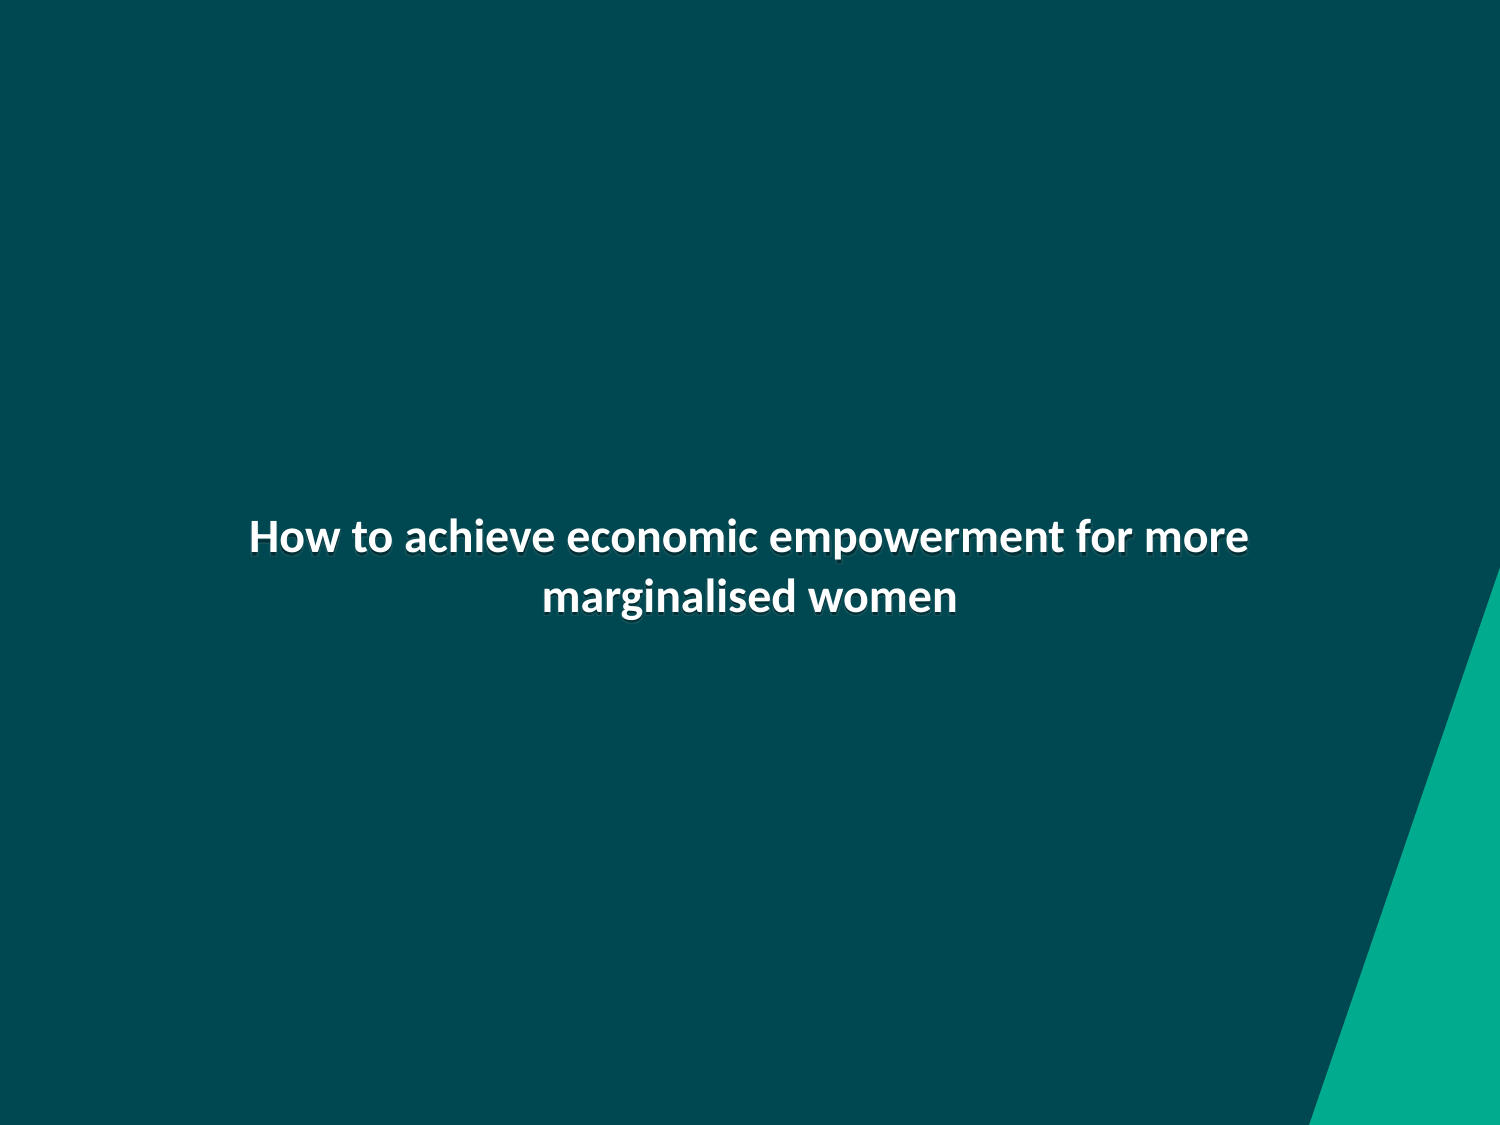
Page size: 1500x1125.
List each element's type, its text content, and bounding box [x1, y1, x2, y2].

title How to achieve economic empowerment for more marginalised women [185, 501, 1315, 624]
